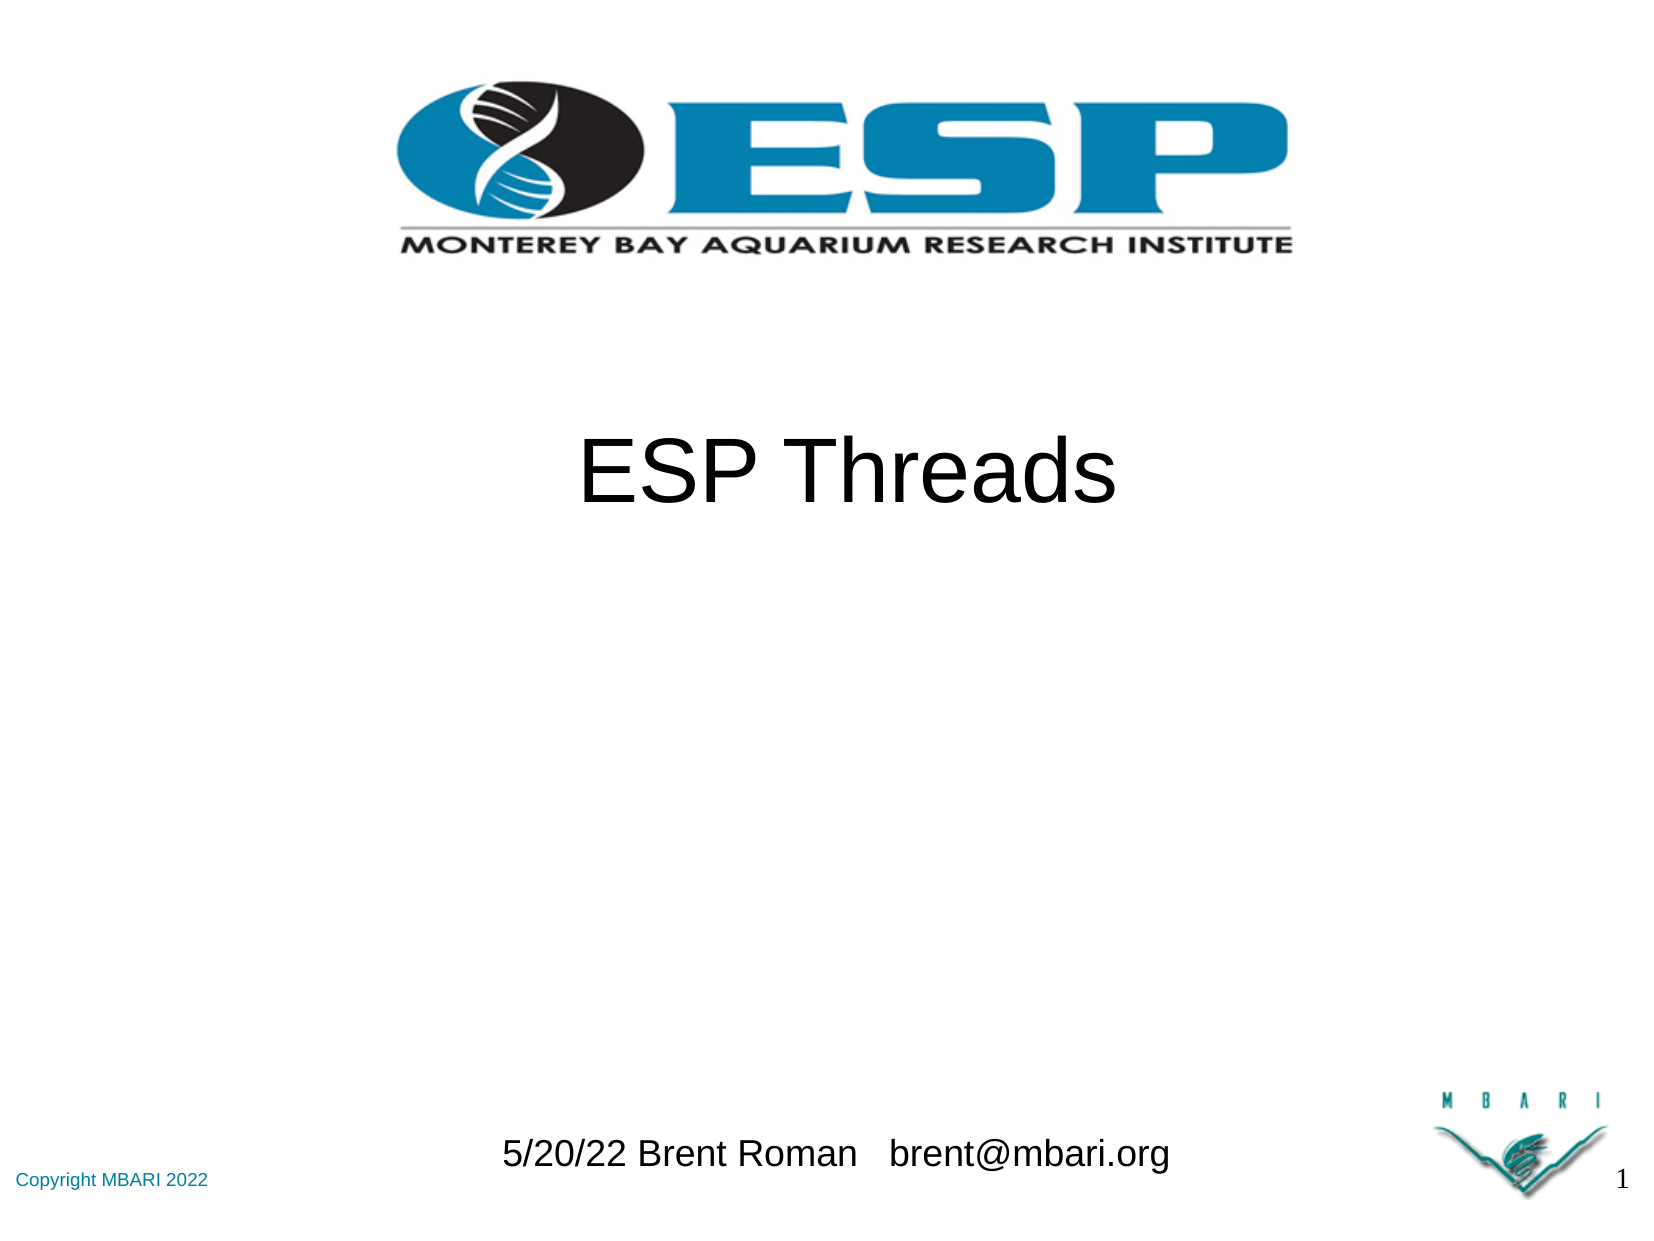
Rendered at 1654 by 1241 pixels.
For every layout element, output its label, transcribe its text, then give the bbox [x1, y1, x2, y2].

text_box ESP Threads [562, 412, 1135, 563]
picture [1426, 1091, 1613, 1200]
picture [375, 74, 1313, 263]
text_box 5/20/22 Brent Roman brent@mbari.org [487, 1125, 1186, 1182]
